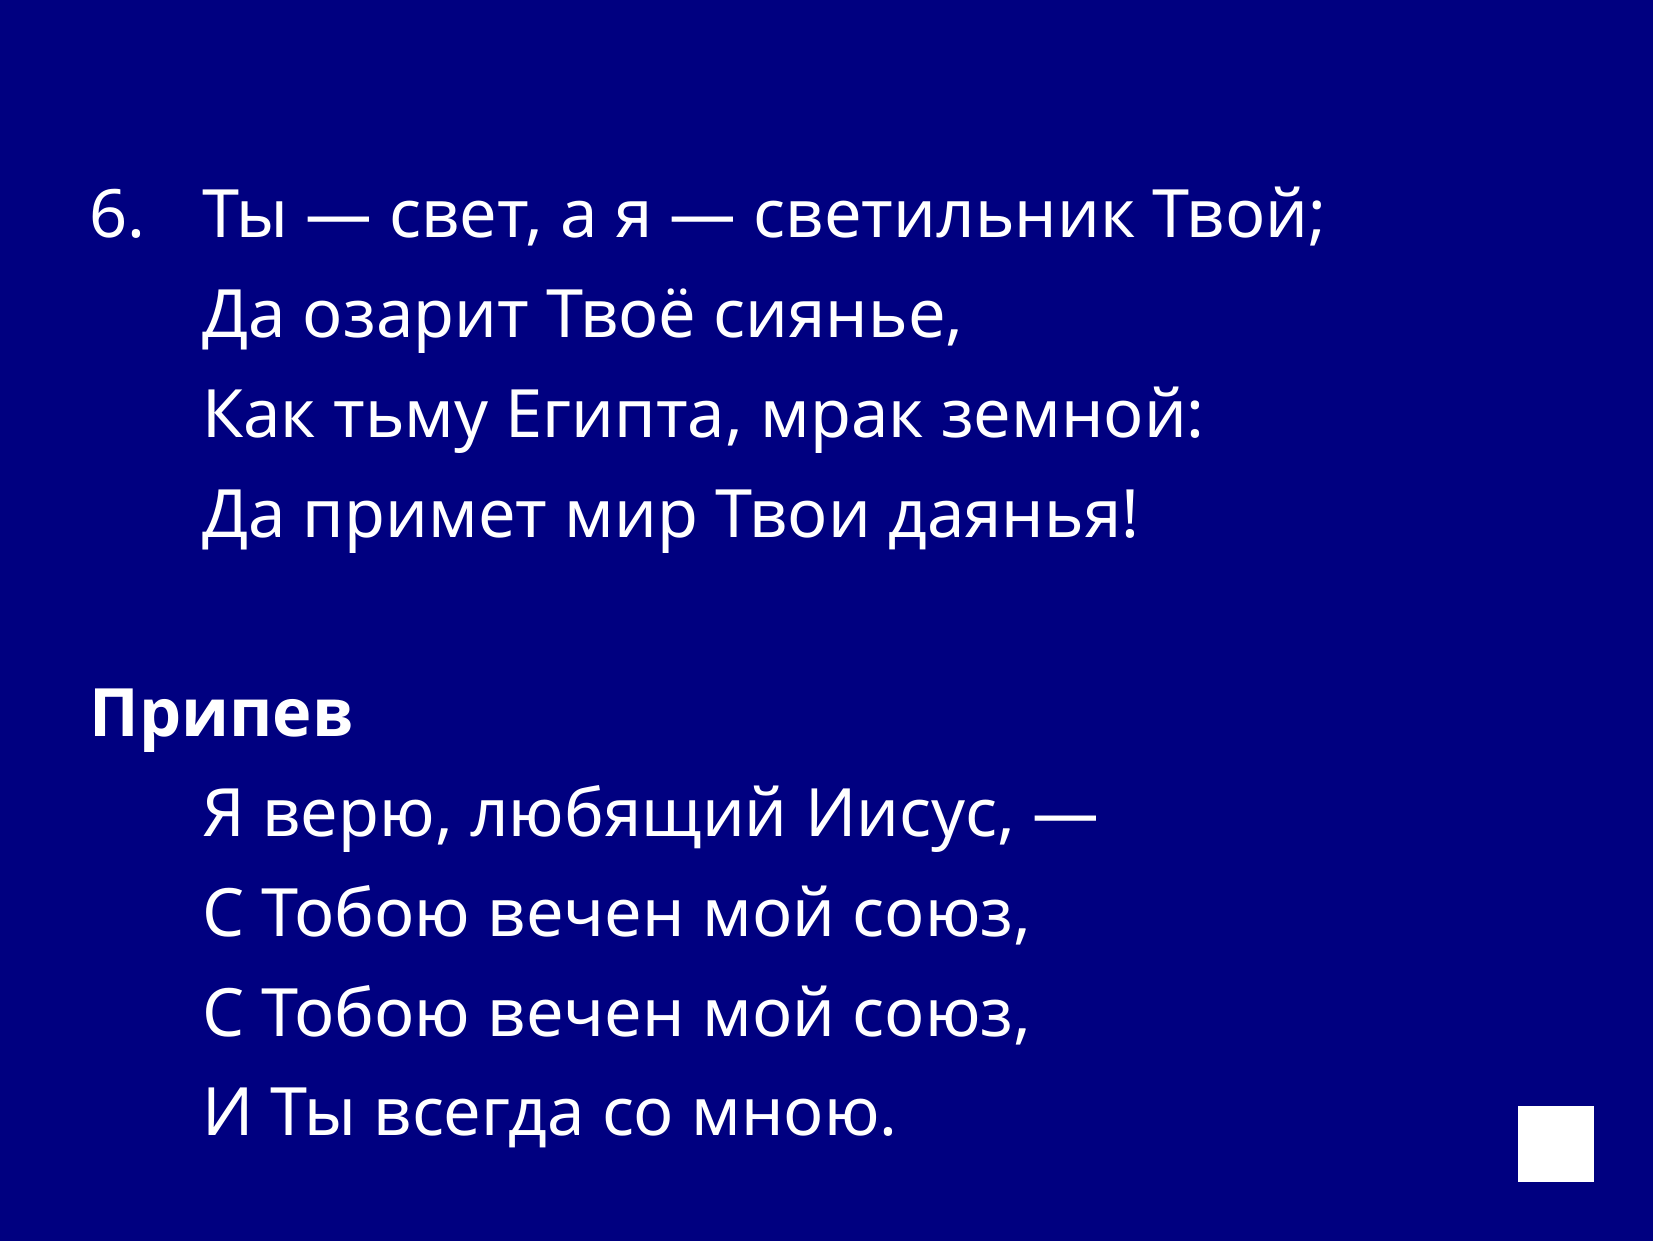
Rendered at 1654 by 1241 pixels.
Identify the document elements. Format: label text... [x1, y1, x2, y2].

text_box [1518, 1106, 1594, 1182]
text_box 6. Ты ― свет, а я ― светильник Твой; Да озарит Твоё сиянье, Как тьму Египта, мрак земной: Да примет мир Твои даянья! Припев Я верю, любящий Иисус, ― С Тобою вечен мой союз, С Тобою вечен мой союз, И Ты всегда со мною. [75, 150, 1576, 1163]
